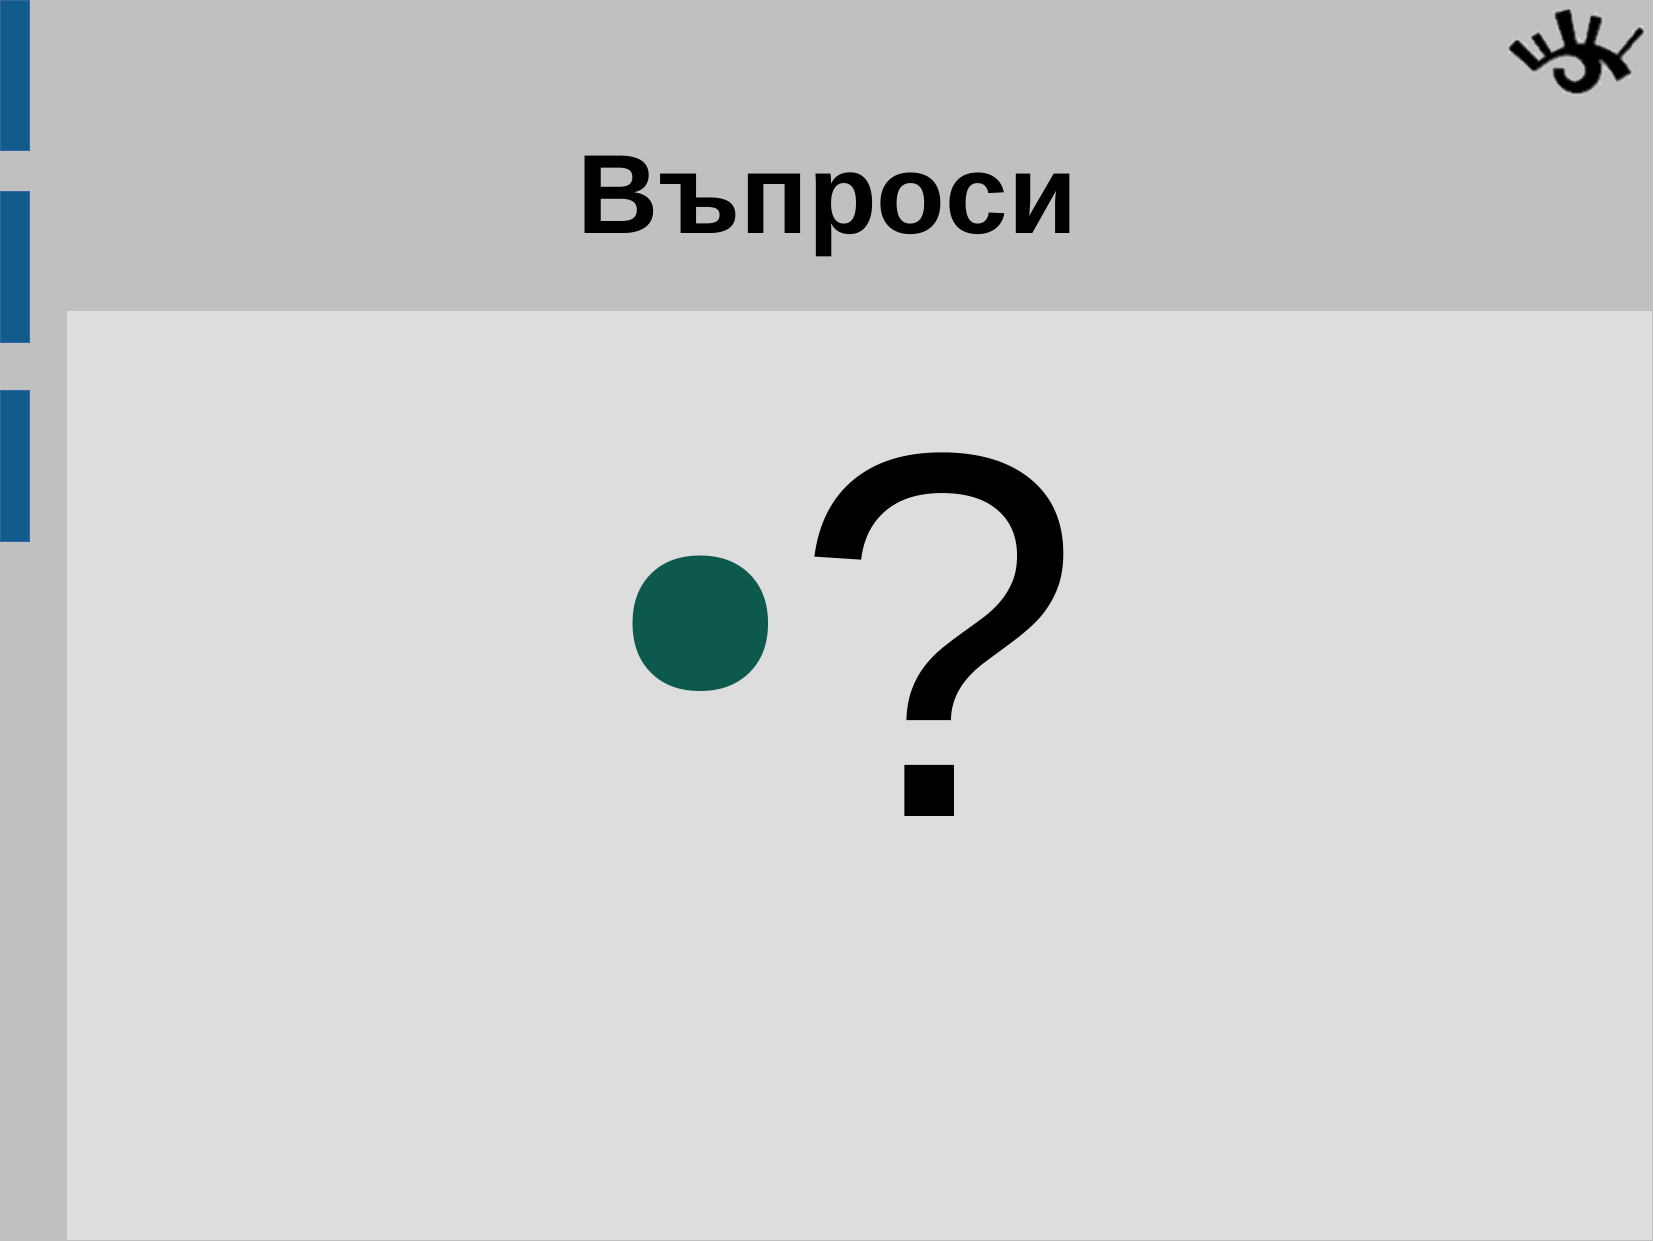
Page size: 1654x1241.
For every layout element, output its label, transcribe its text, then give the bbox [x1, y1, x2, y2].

picture [1488, 0, 1653, 104]
title Въпроси [121, 91, 1534, 299]
list ? [121, 344, 1534, 1127]
